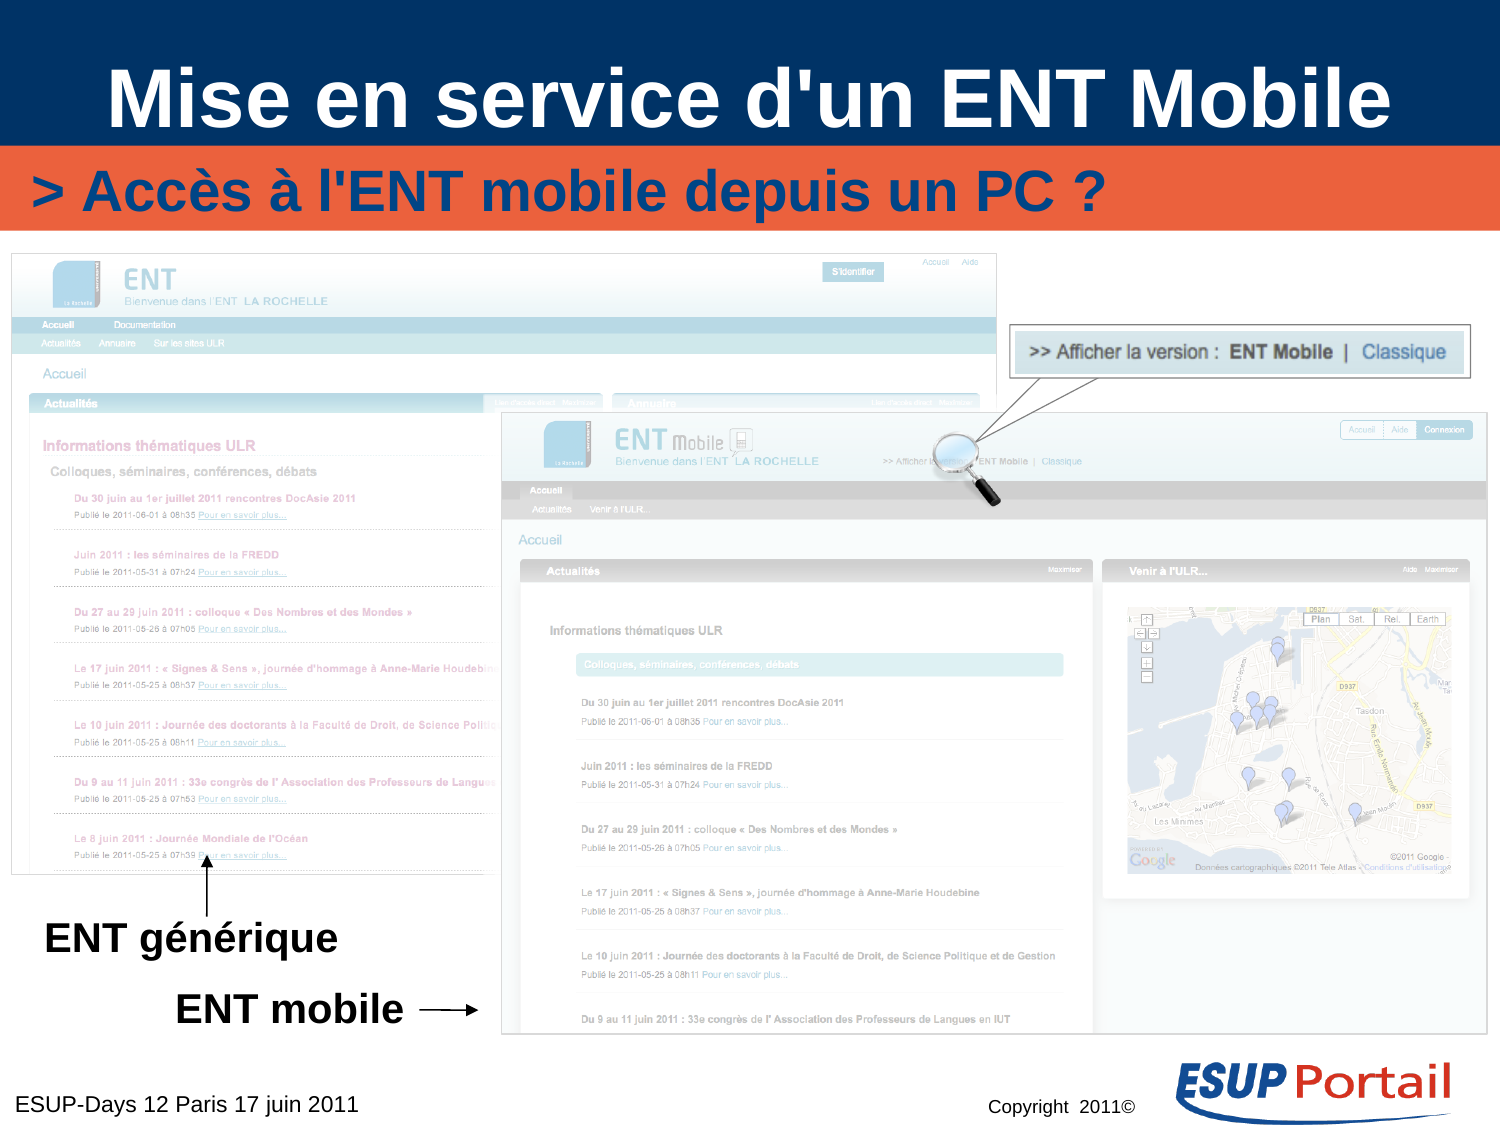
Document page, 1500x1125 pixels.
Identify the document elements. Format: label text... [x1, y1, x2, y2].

text_box > Accès à l'ENT mobile depuis un PC ? [0, 145, 1500, 231]
picture [1175, 1062, 1451, 1125]
text_box ENT mobile [94, 974, 420, 1040]
text_box ESUP-Days 12 Paris 17 juin 2011 [0, 1070, 632, 1125]
picture [919, 425, 1010, 514]
text_box ENT générique [29, 903, 355, 969]
text_box Mise en service d'un ENT Mobile [0, 0, 1500, 145]
text_box [4, 236, 1500, 1058]
picture [1015, 331, 1464, 374]
